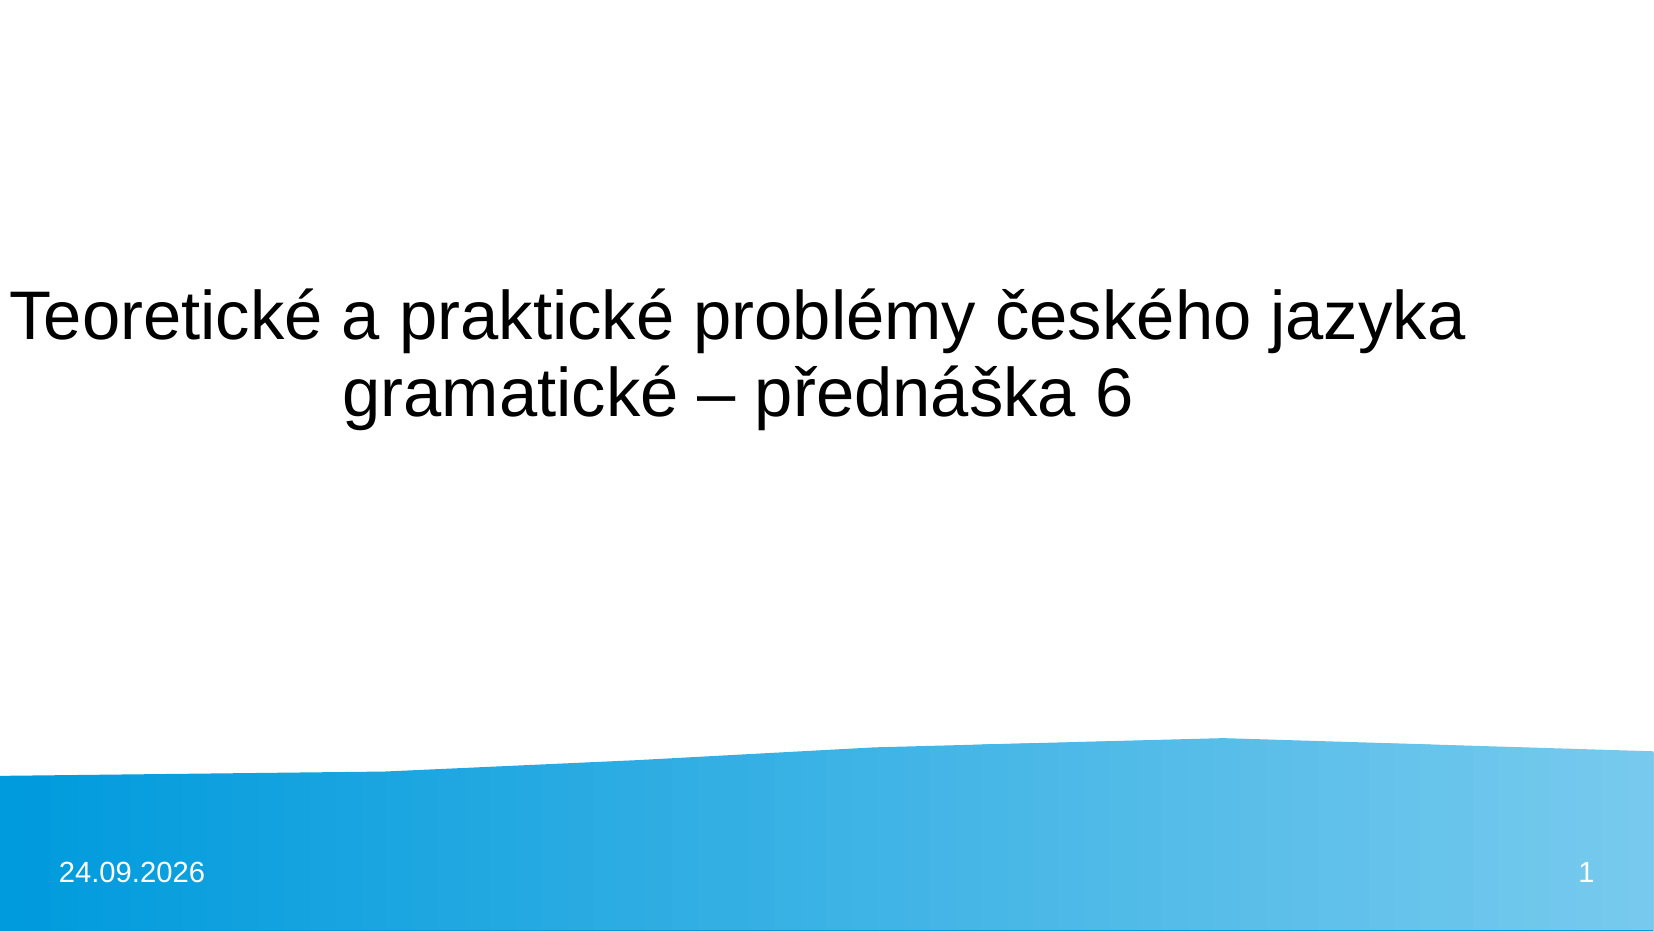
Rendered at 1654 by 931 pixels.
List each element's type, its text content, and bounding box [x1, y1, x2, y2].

title Teoretické a praktické problémy českého jazyka gramatické – přednáška 6 [0, 265, 1477, 443]
